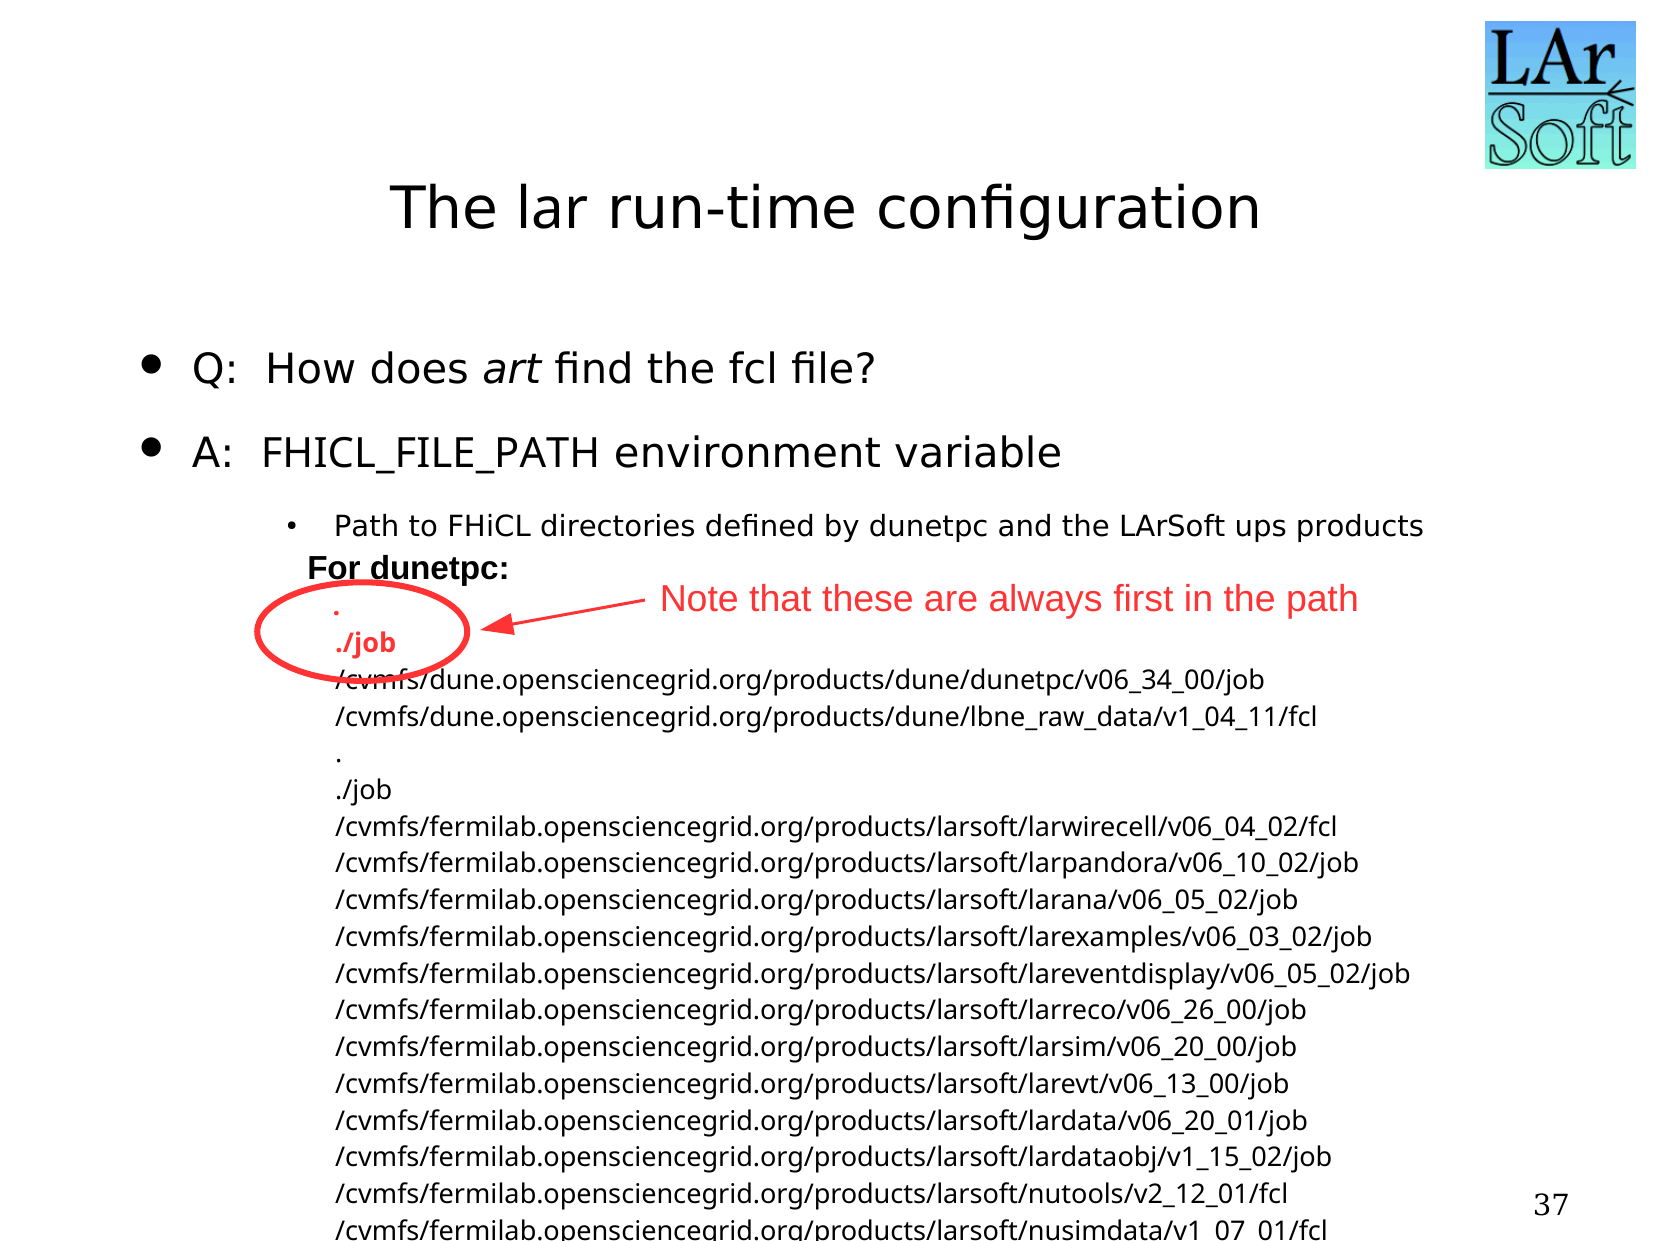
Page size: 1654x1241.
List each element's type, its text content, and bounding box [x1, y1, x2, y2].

list Q: How does art find the fcl file? A: FHICL_FILE_PATH environment variable Path to FHiCL directories defined by dunetpc and the LArSoft ups products [121, 344, 1546, 1127]
title The lar run-time configuration [121, 102, 1533, 310]
text_box For dunetpc: . ./job /cvmfs/dune.opensciencegrid.org/products/dune/dunetpc/v06_34_00/job /cvmfs/dune.opensciencegrid.org/products/dune/lbne_raw_data/v1_04_11/fcl . ./job /cvmfs/fermilab.opensciencegrid.org/products/larsoft/larwirecell/v06_04_02/fcl /cvmfs/fermilab.opensciencegrid.org/products/larsoft/larpandora/v06_10_02/job /cvmfs/fermilab.opensciencegrid.org/products/larsoft/larana/v06_05_02/job /cvmfs/fermilab.opensciencegrid.org/products/larsoft/larexamples/v06_03_02/job /cvmfs/fermilab.opensciencegrid.org/products/larsoft/lareventdisplay/v06_05_02/job /cvmfs/fermilab.opensciencegrid.org/products/larsoft/larreco/v06_26_00/job /cvmfs/fermilab.opensciencegrid.org/products/larsoft/larsim/v06_20_00/job /cvmfs/fermilab.opensciencegrid.org/products/larsoft/larevt/v06_13_00/job /cvmfs/fermilab.opensciencegrid.org/products/larsoft/lardata/v06_20_01/job /cvmfs/fermilab.opensciencegrid.org/products/larsoft/lardataobj/v1_15_02/job /cvmfs/fermilab.opensciencegrid.org/products/larsoft/nutools/v2_12_01/fcl /cvmfs/fermilab.opensciencegrid.org/products/larsoft/nusimdata/v1_07_01/fcl /cvmfs/fermilab.opensciencegrid.org/products/larsoft/larcore/v06_09_01/job /cvmfs/fermilab.opensciencegrid.org/products/larsoft/larcoreobj/v1_13_01/job [292, 542, 1471, 1224]
picture [1485, 21, 1636, 169]
text_box Note that these are always first in the path [645, 570, 1376, 627]
